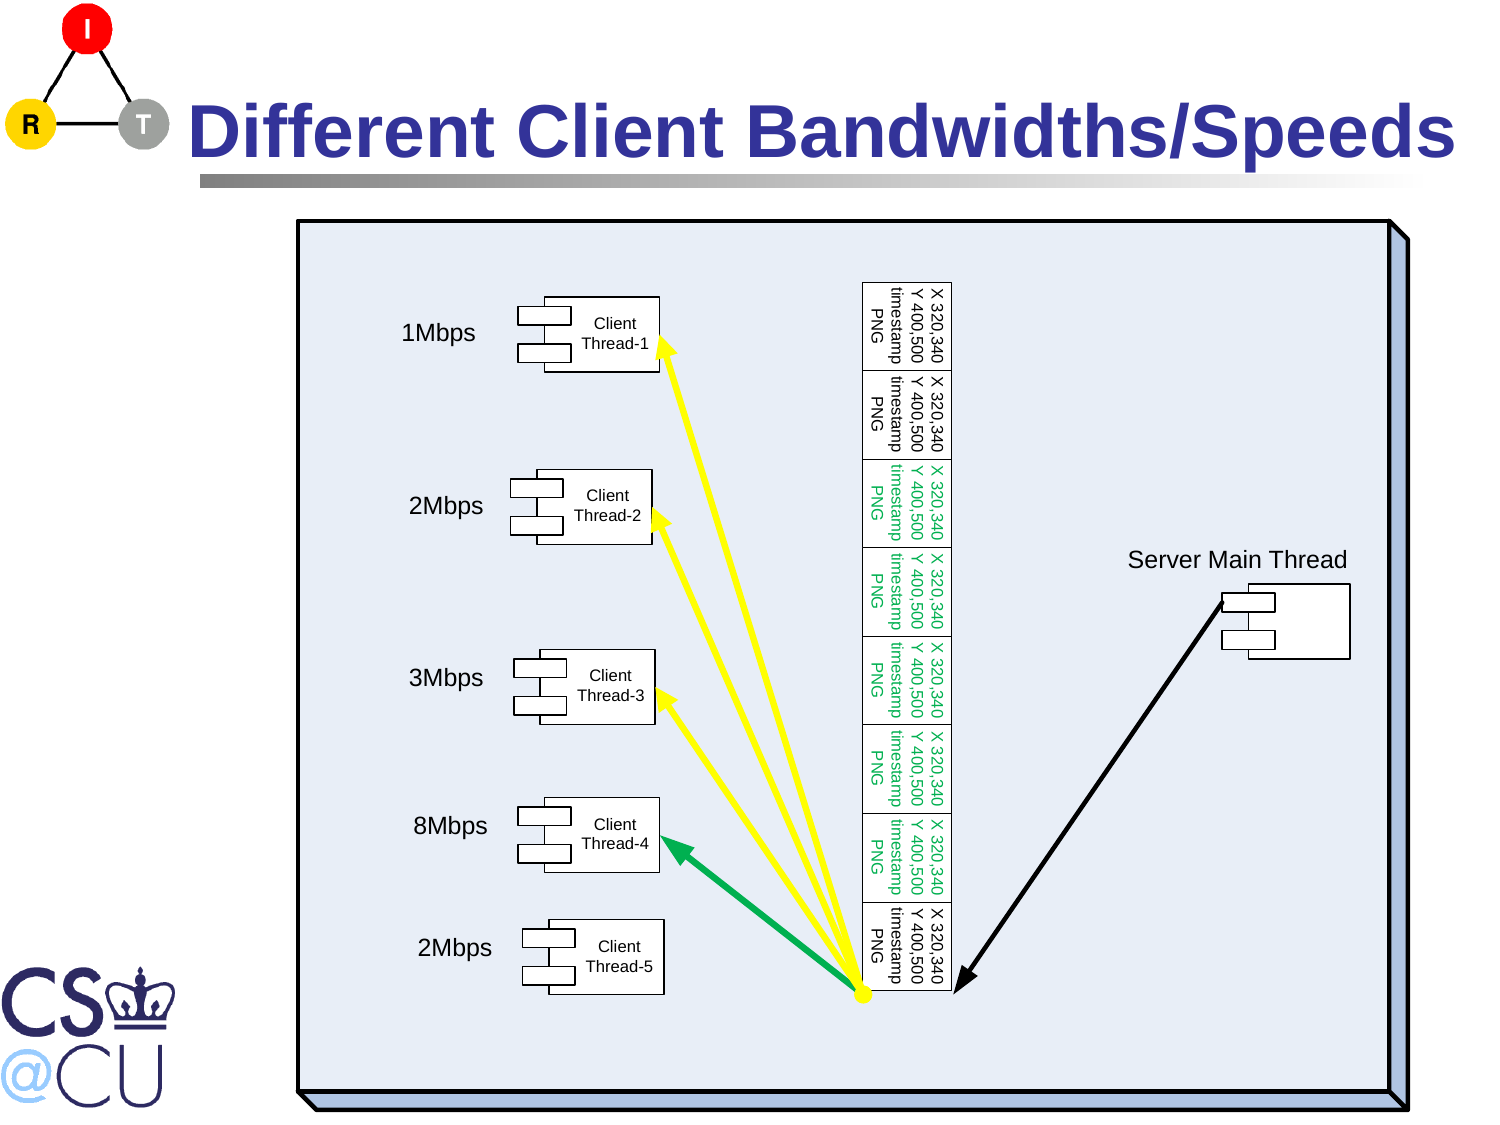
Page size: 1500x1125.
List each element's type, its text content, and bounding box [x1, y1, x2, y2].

picture [0, 0, 173, 154]
chart [290, 176, 1415, 1117]
title Different Client Bandwidths/Speeds [187, 44, 1463, 218]
picture [0, 949, 175, 1125]
